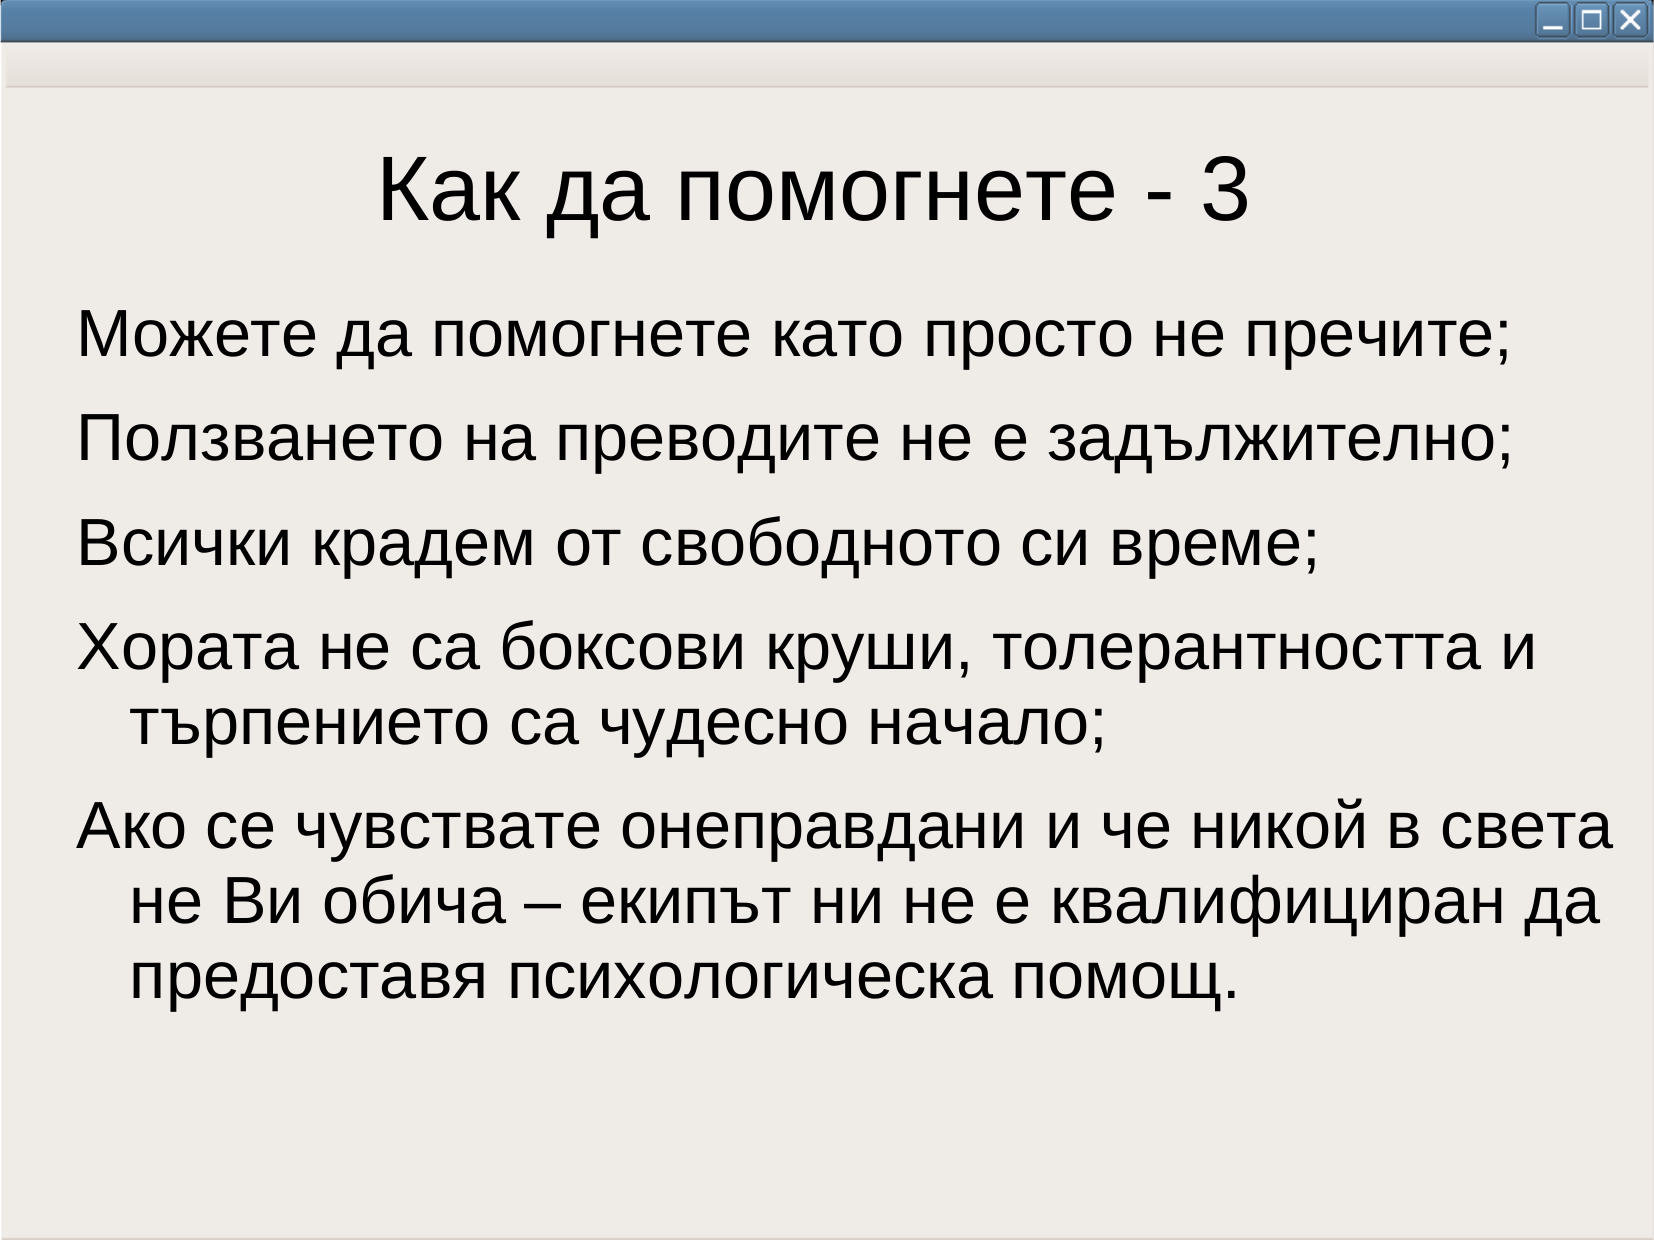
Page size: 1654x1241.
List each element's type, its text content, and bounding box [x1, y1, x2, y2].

list Можете да помогнете като просто не пречите; Ползването на преводите не е задължително; Всички крадем от свободното си време; Хората не са боксови круши, толерантността и търпението са чудесно начало; Ако се чувствате онеправдани и че никой в света не Ви обича – екипът ни не е квалифициран да предоставя психологическа помощ. [59, 296, 1625, 1115]
picture [0, 0, 1654, 1240]
title Как да помогнете - 3 [82, 84, 1571, 292]
